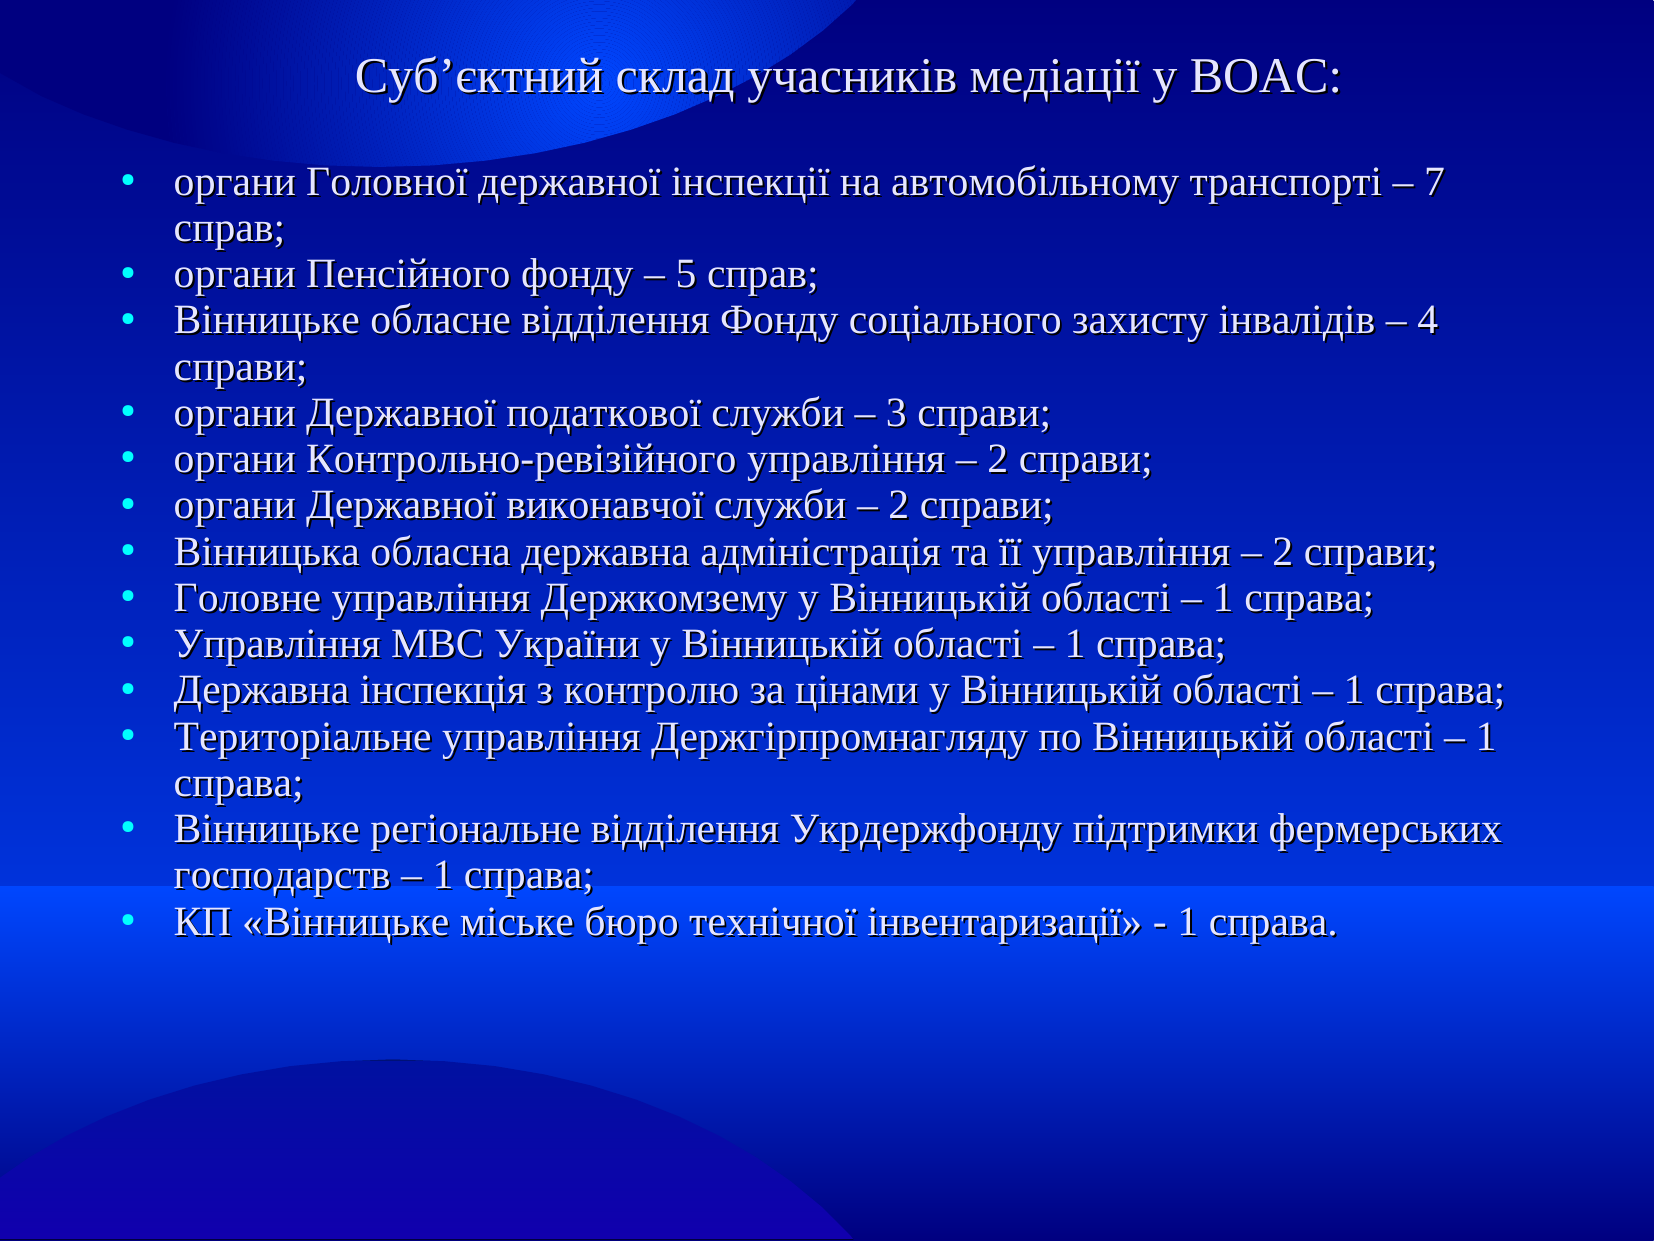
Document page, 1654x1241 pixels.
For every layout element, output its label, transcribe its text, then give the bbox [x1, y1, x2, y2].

list Суб’єктний склад учасників медіації у ВОАС: органи Головної державної інспекції на автомобільному транспорті – 7 справ; органи Пенсійного фонду – 5 справ; Вінницьке обласне відділення Фонду соціального захисту інвалідів – 4 справи; органи Державної податкової служби – 3 справи; органи Контрольно-ревізійного управління – 2 справи; органи Державної виконавчої служби – 2 справи; Вінницька обласна державна адміністрація та її управління – 2 справи; Головне управління Держкомзему у Вінницькій області – 1 справа; Управління МВС України у Вінницькій області – 1 справа; Державна інспекція з контролю за цінами у Вінницькій області – 1 справа; Територіальне управління Держгірпромнагляду по Вінницькій області – 1 справа; Вінницьке регіональне відділення Укрдержфонду підтримки фермерських господарств – 1 справа; КП «Вінницьке міське бюро технічної інвентаризації» - 1 справа. [102, 47, 1525, 1169]
